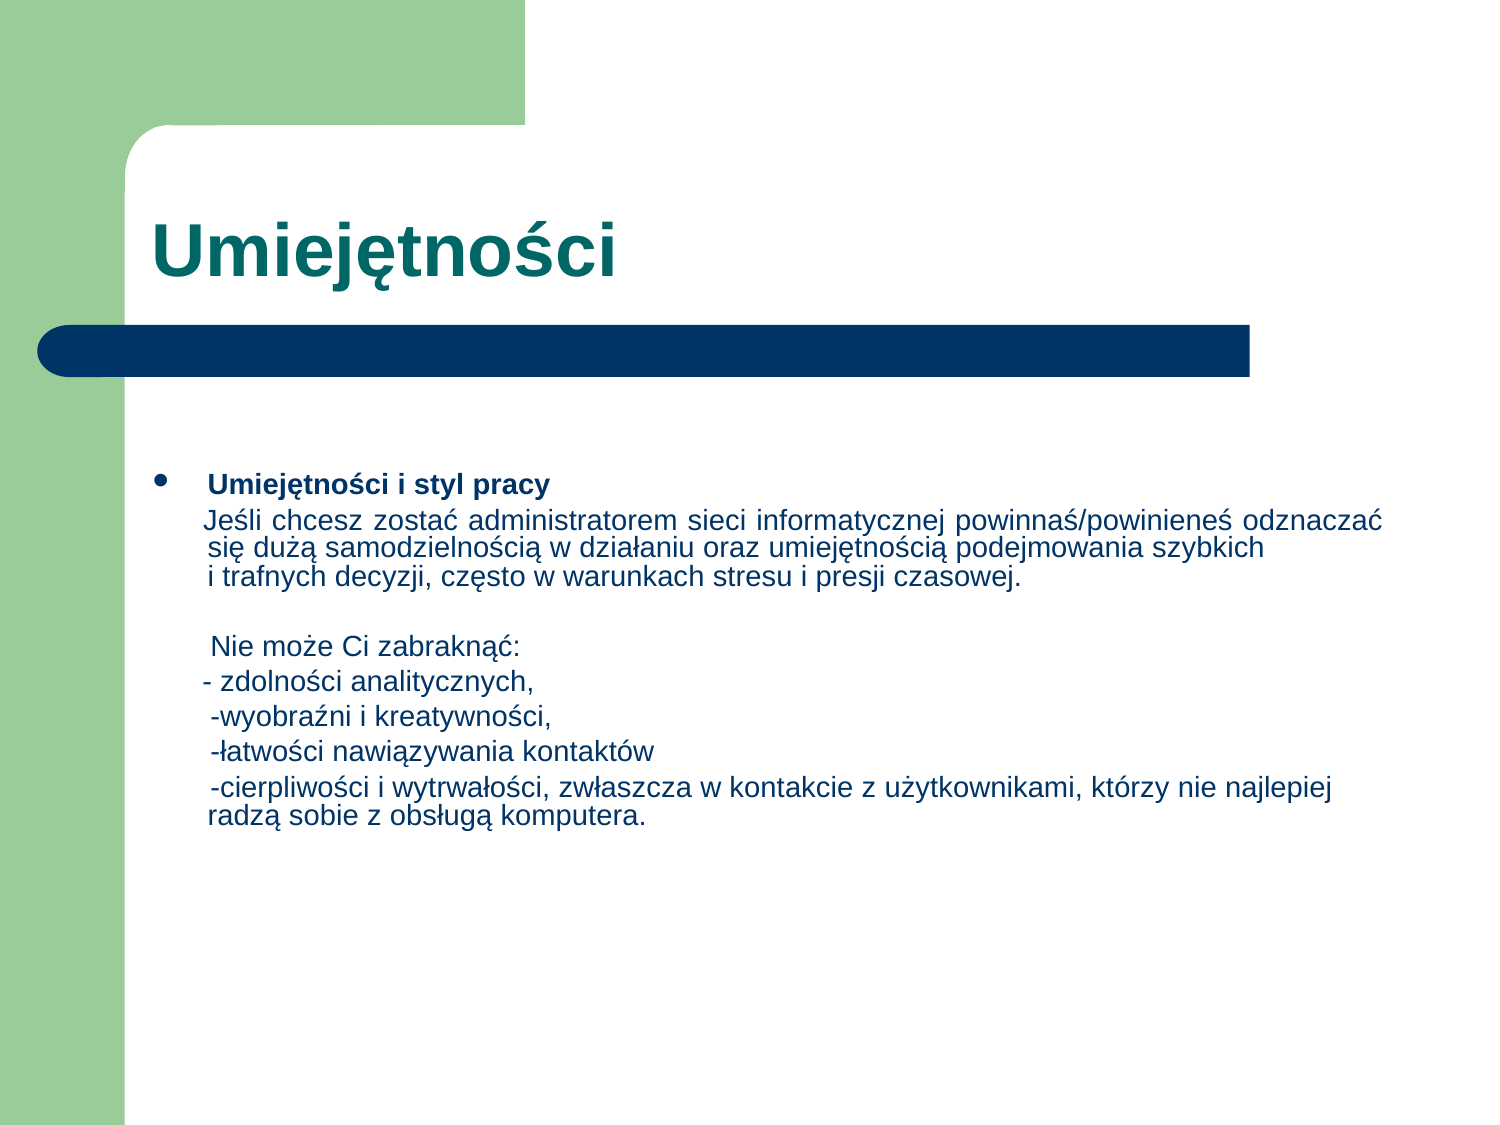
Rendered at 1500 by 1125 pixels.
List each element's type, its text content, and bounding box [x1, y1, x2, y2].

text_box Umiejętności [136, 136, 1414, 301]
list Umiejętności i styl pracy Jeśli chcesz zostać administratorem sieci informatycznej powinnaś/powinieneś odznaczać się dużą samodzielnością w działaniu oraz umiejętnością podejmowania szybkich i trafnych decyzji, często w warunkach stresu i presji czasowej. Nie może Ci zabraknąć: - zdolności analitycznych, -wyobraźni i kreatywności, -łatwości nawiązywania kontaktów -cierpliwości i wytrwałości, zwłaszcza w kontakcie z użytkownikami, którzy nie najlepiej radzą sobie z obsługą komputera. [137, 387, 1400, 999]
